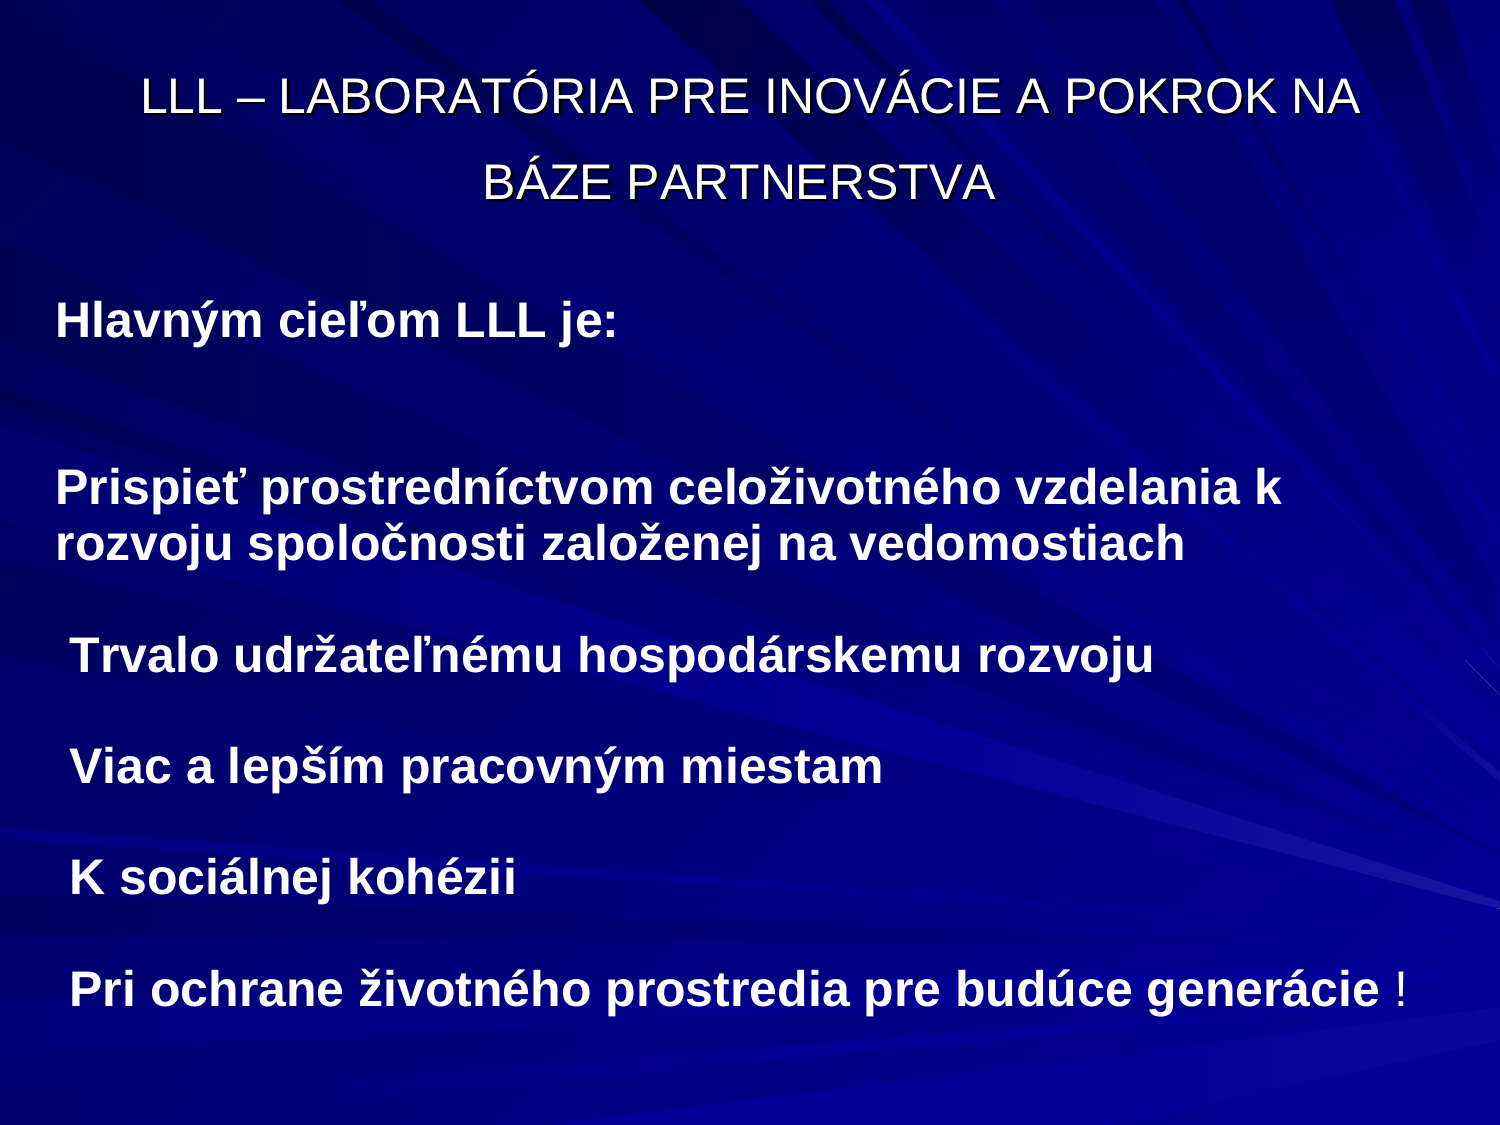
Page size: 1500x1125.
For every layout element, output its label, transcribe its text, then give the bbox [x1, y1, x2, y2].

title LLL – LABORATÓRIA PRE INOVÁCIE A POKROK NA BÁZE PARTNERSTVA [76, 52, 1425, 233]
text_box Hlavným cieľom LLL je: Prispieť prostredníctvom celoživotného vzdelania k rozvoju spoločnosti založenej na vedomostiach Trvalo udržateľnému hospodárskemu rozvoju Viac a lepším pracovným miestam K sociálnej kohézii Pri ochrane životného prostredia pre budúce generácie ! [41, 284, 1471, 1025]
